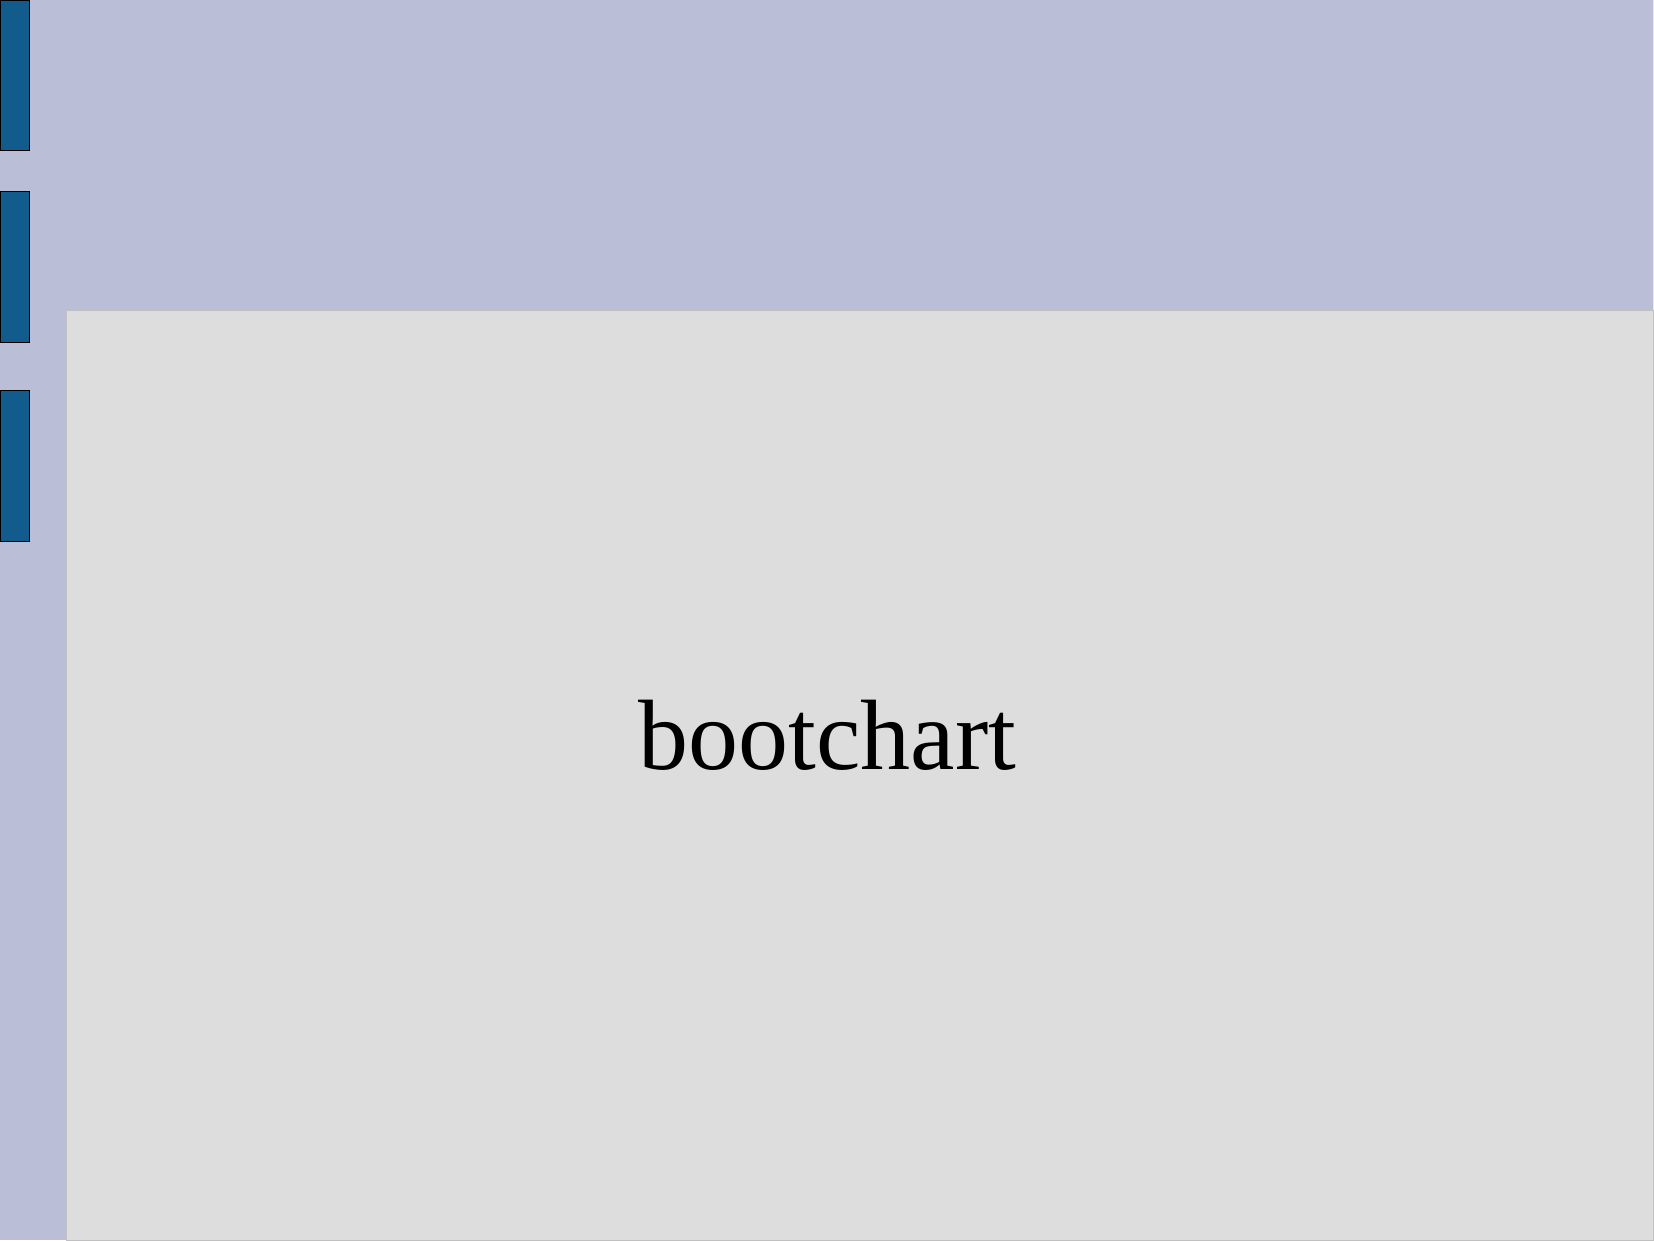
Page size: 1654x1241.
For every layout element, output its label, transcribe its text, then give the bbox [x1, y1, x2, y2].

subtitle bootchart [121, 344, 1534, 1127]
